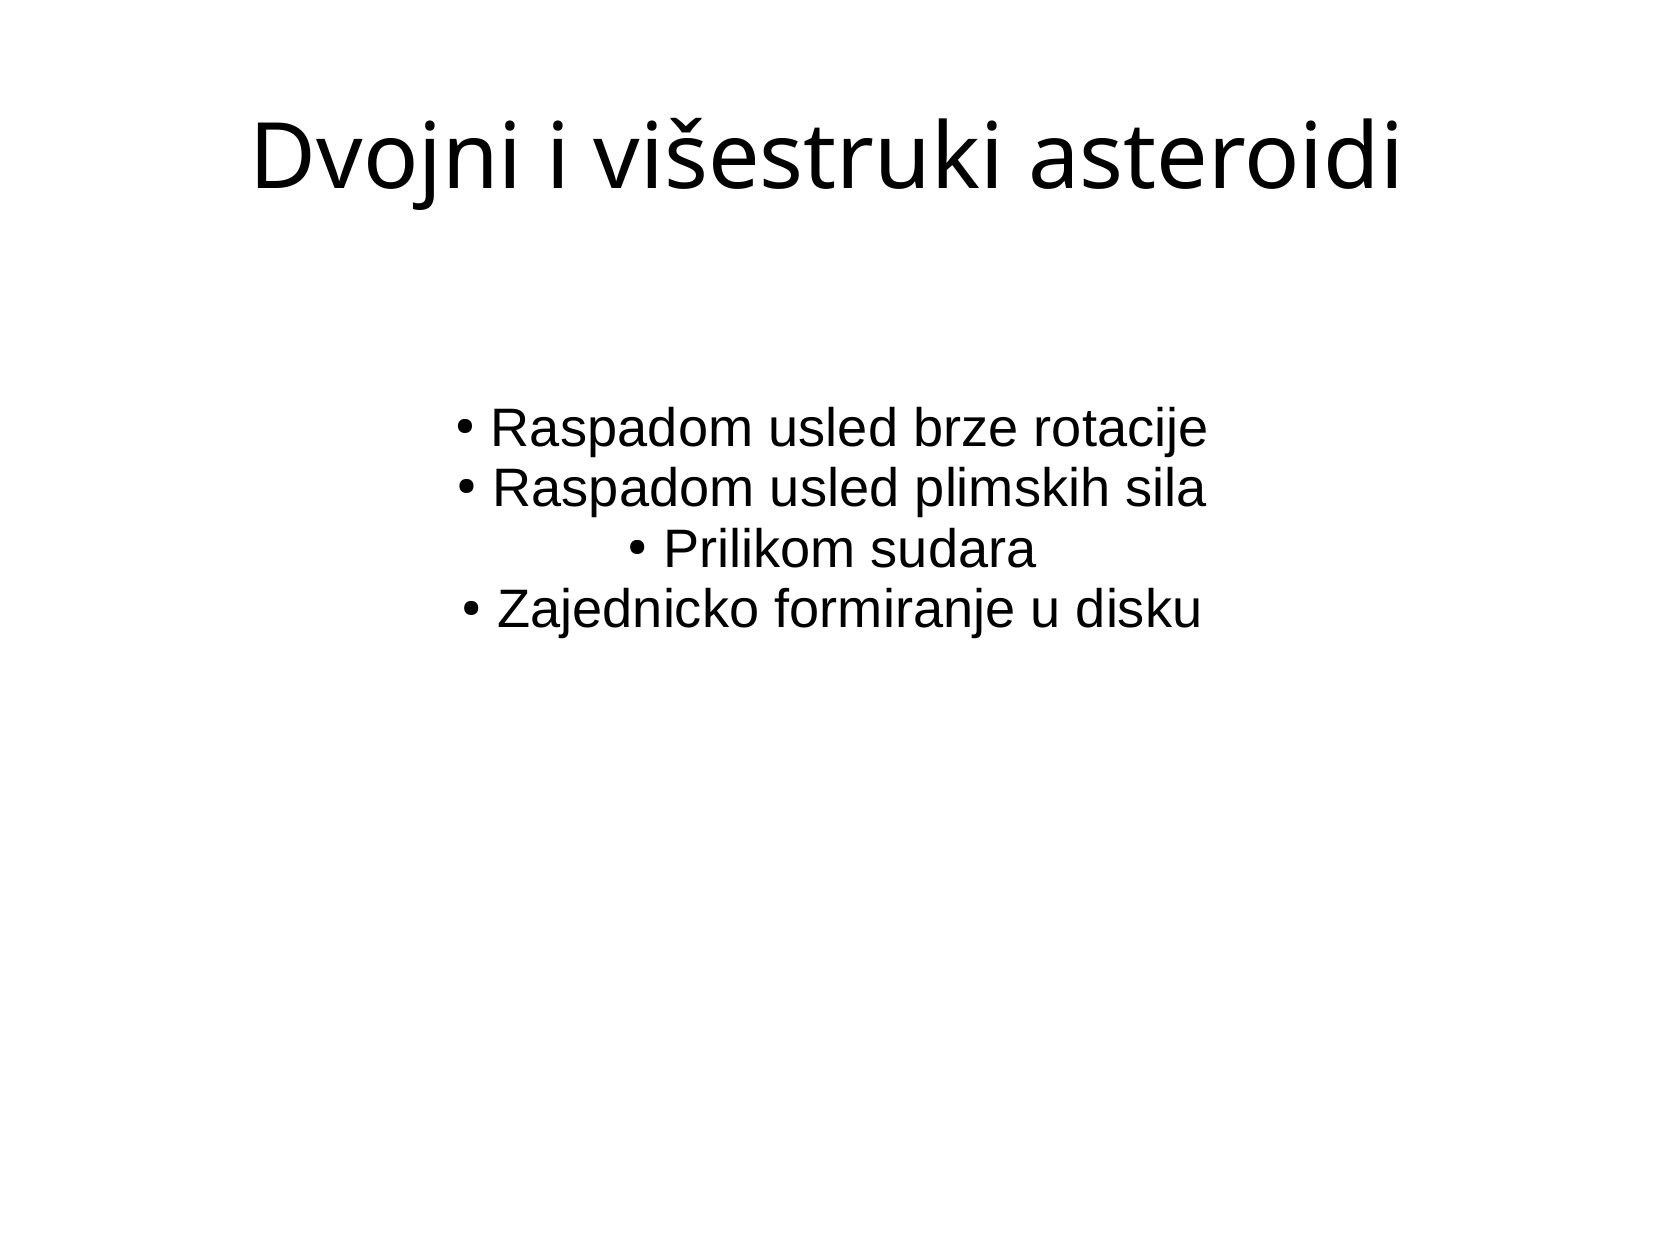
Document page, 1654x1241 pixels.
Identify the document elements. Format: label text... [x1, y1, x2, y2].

text_box Raspadom usled brze rotacije Raspadom usled plimskih sila Prilikom sudara Zajednicko formiranje u disku [165, 390, 1501, 856]
title Dvojni i višestruki asteroidi [82, 49, 1571, 257]
